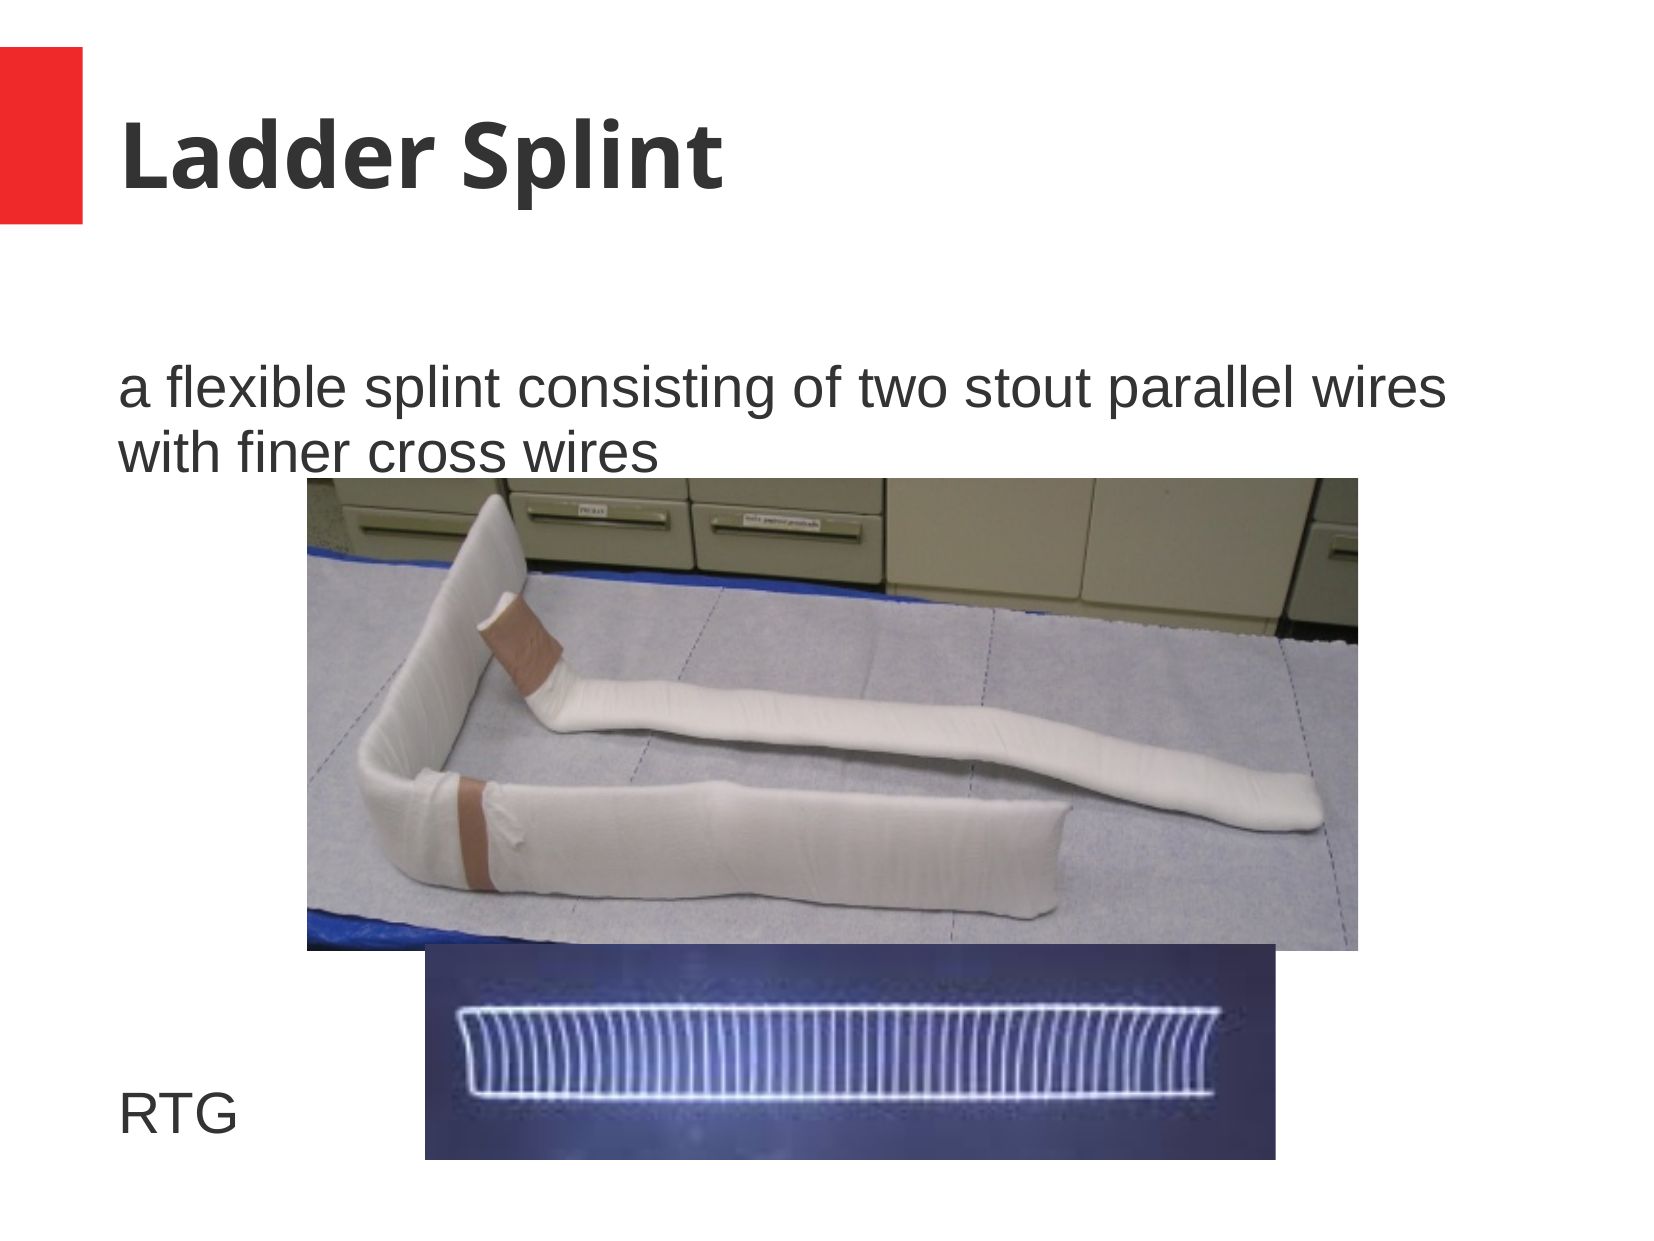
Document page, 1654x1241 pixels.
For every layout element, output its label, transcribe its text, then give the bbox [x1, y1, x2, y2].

title Ladder Splint [118, 49, 1571, 257]
list a flexible splint consisting of two stout parallel wires with finer cross wires RTG [118, 354, 1536, 1074]
picture [307, 478, 1359, 1160]
